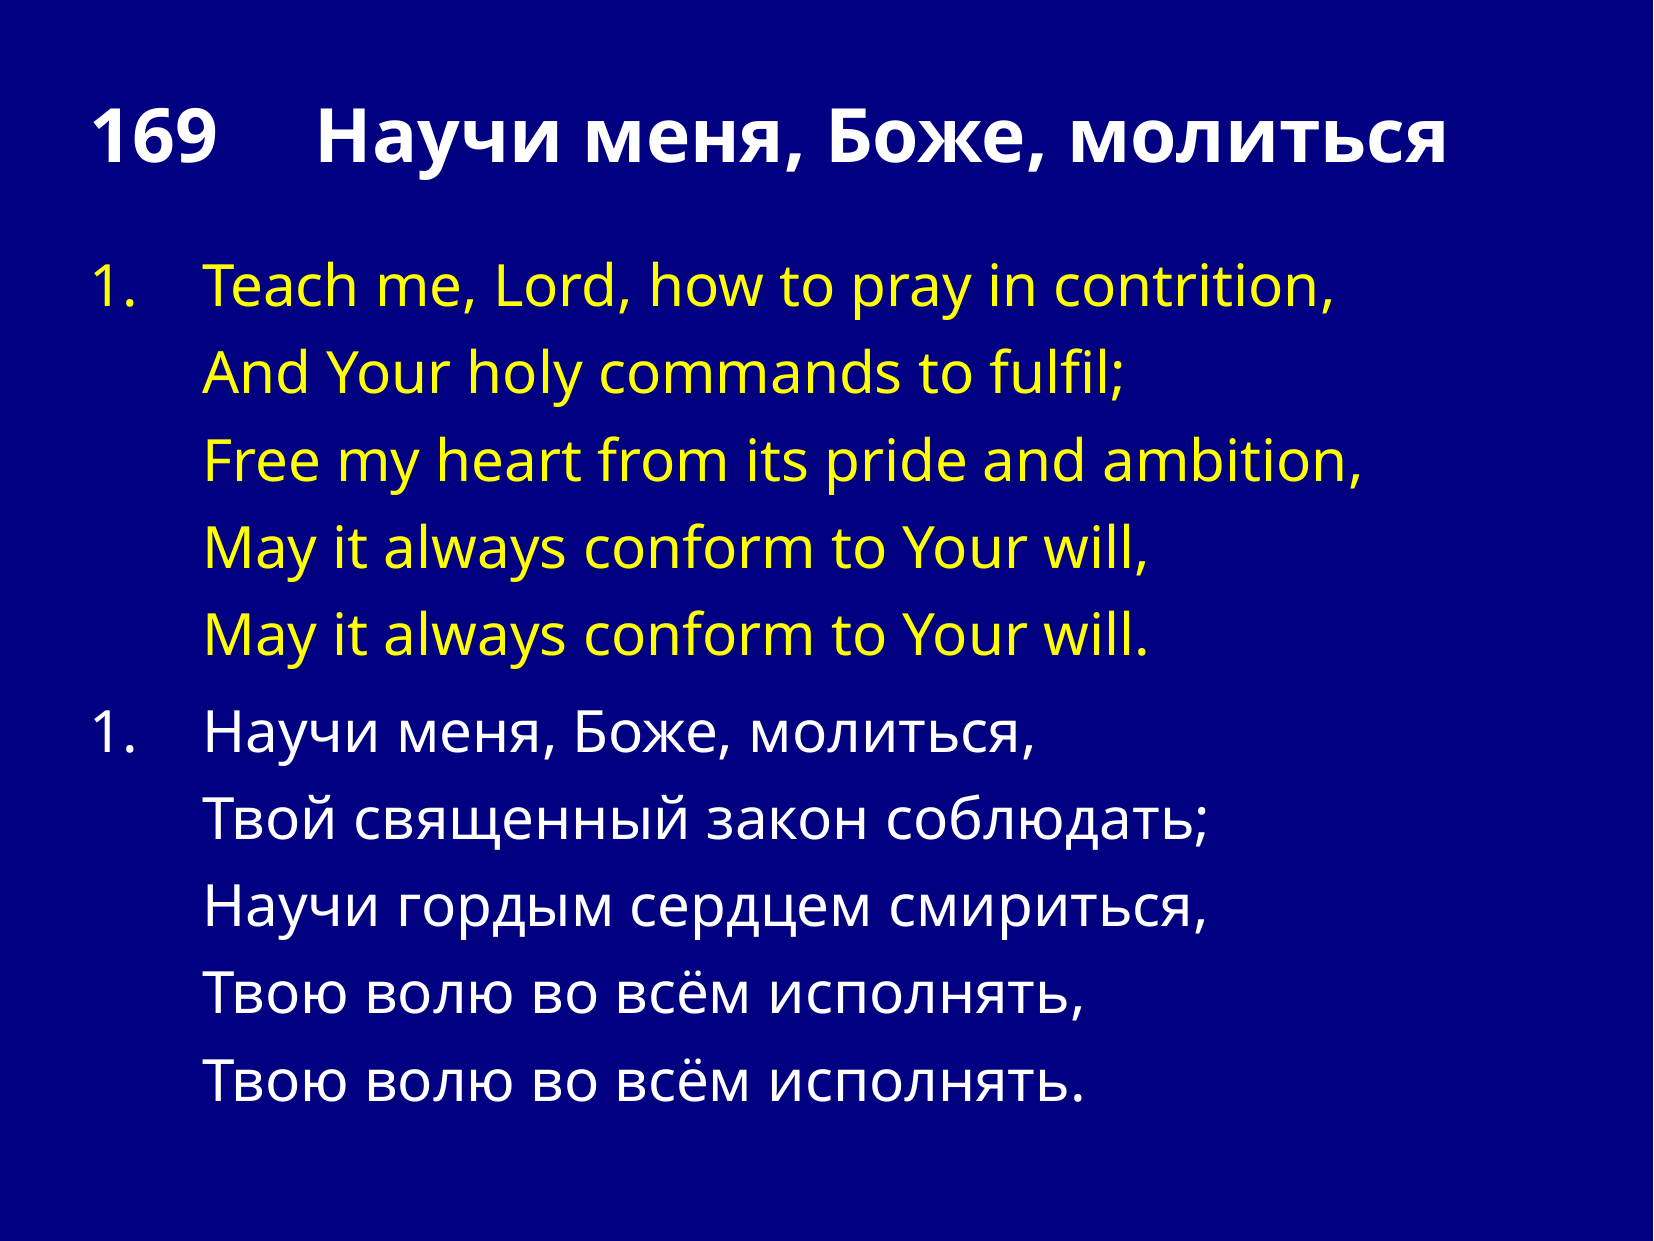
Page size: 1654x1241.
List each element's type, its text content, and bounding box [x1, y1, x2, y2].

text_box 1. Научи меня, Боже, молиться, Твой священный закон соблюдать; Научи гордым сердцем смириться, Твою волю во всём исполнять, Твою волю во всём исполнять. [75, 675, 1576, 1163]
text_box 1. Teach me, Lord, how to pray in contrition, And Your holy commands to fulfil; Free my heart from its pride and ambition, May it always conform to Your will, May it always conform to Your will. [75, 188, 1576, 638]
text_box 169 Научи меня, Боже, молиться [75, 75, 1653, 188]
